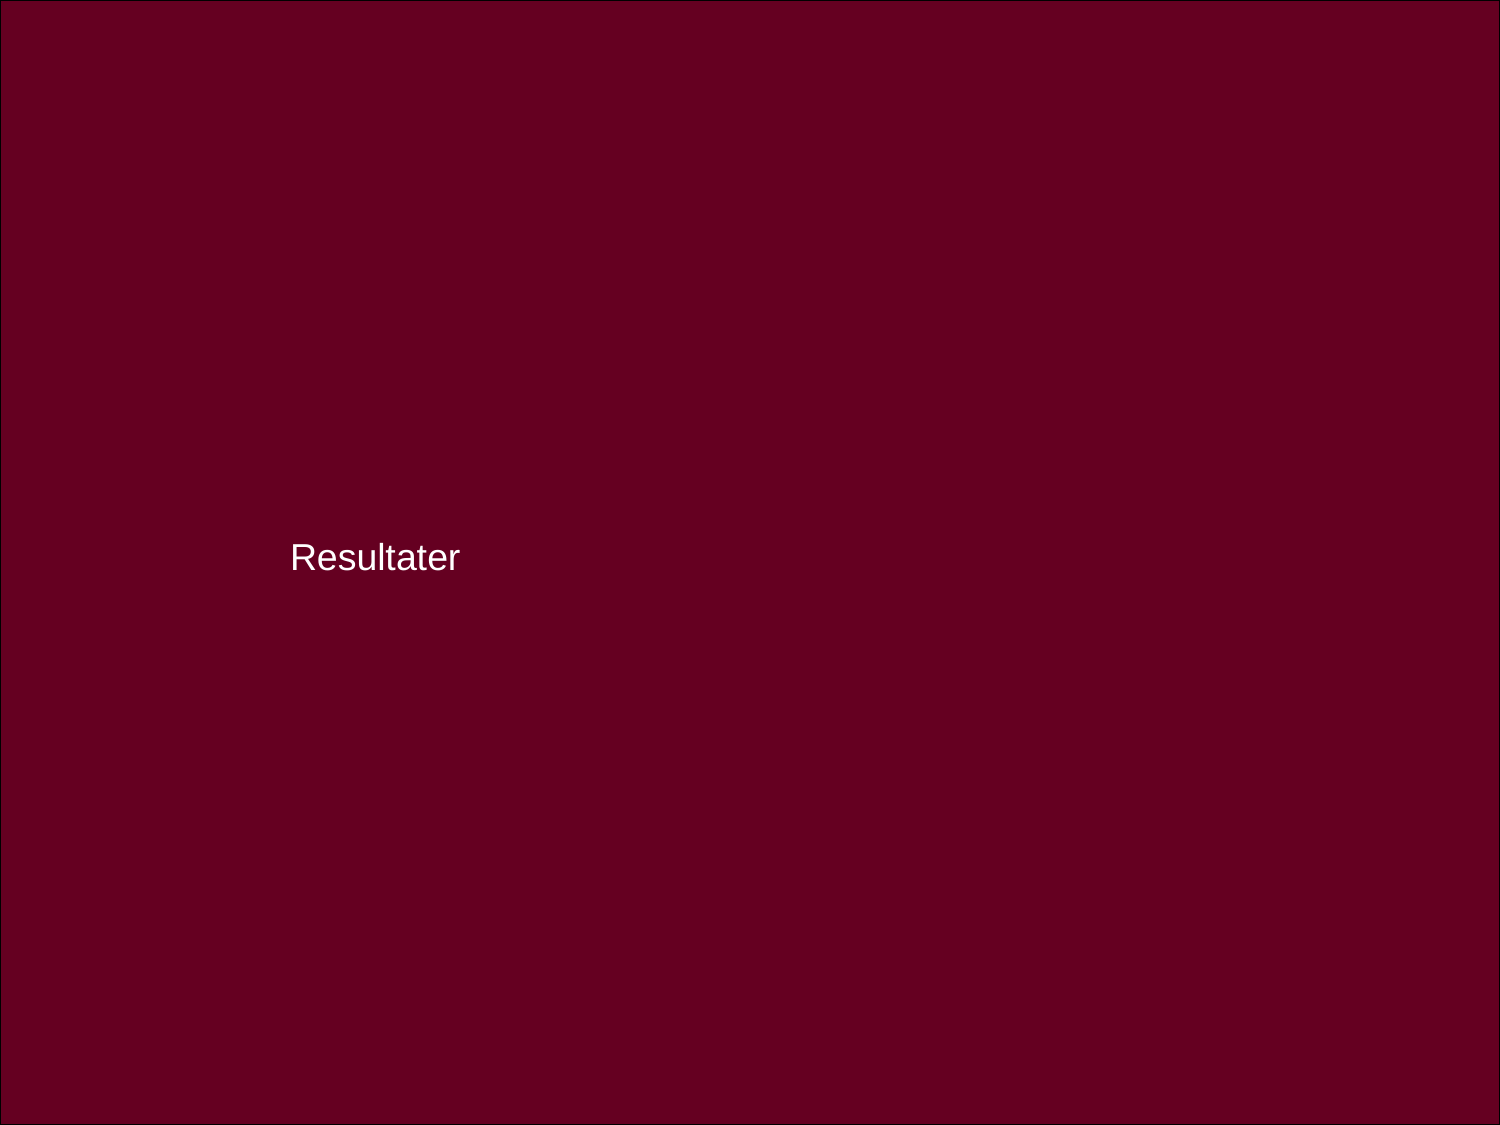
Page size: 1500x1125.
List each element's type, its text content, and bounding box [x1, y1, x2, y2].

text_box [0, 0, 1500, 1125]
text_box Resultater [275, 525, 563, 586]
